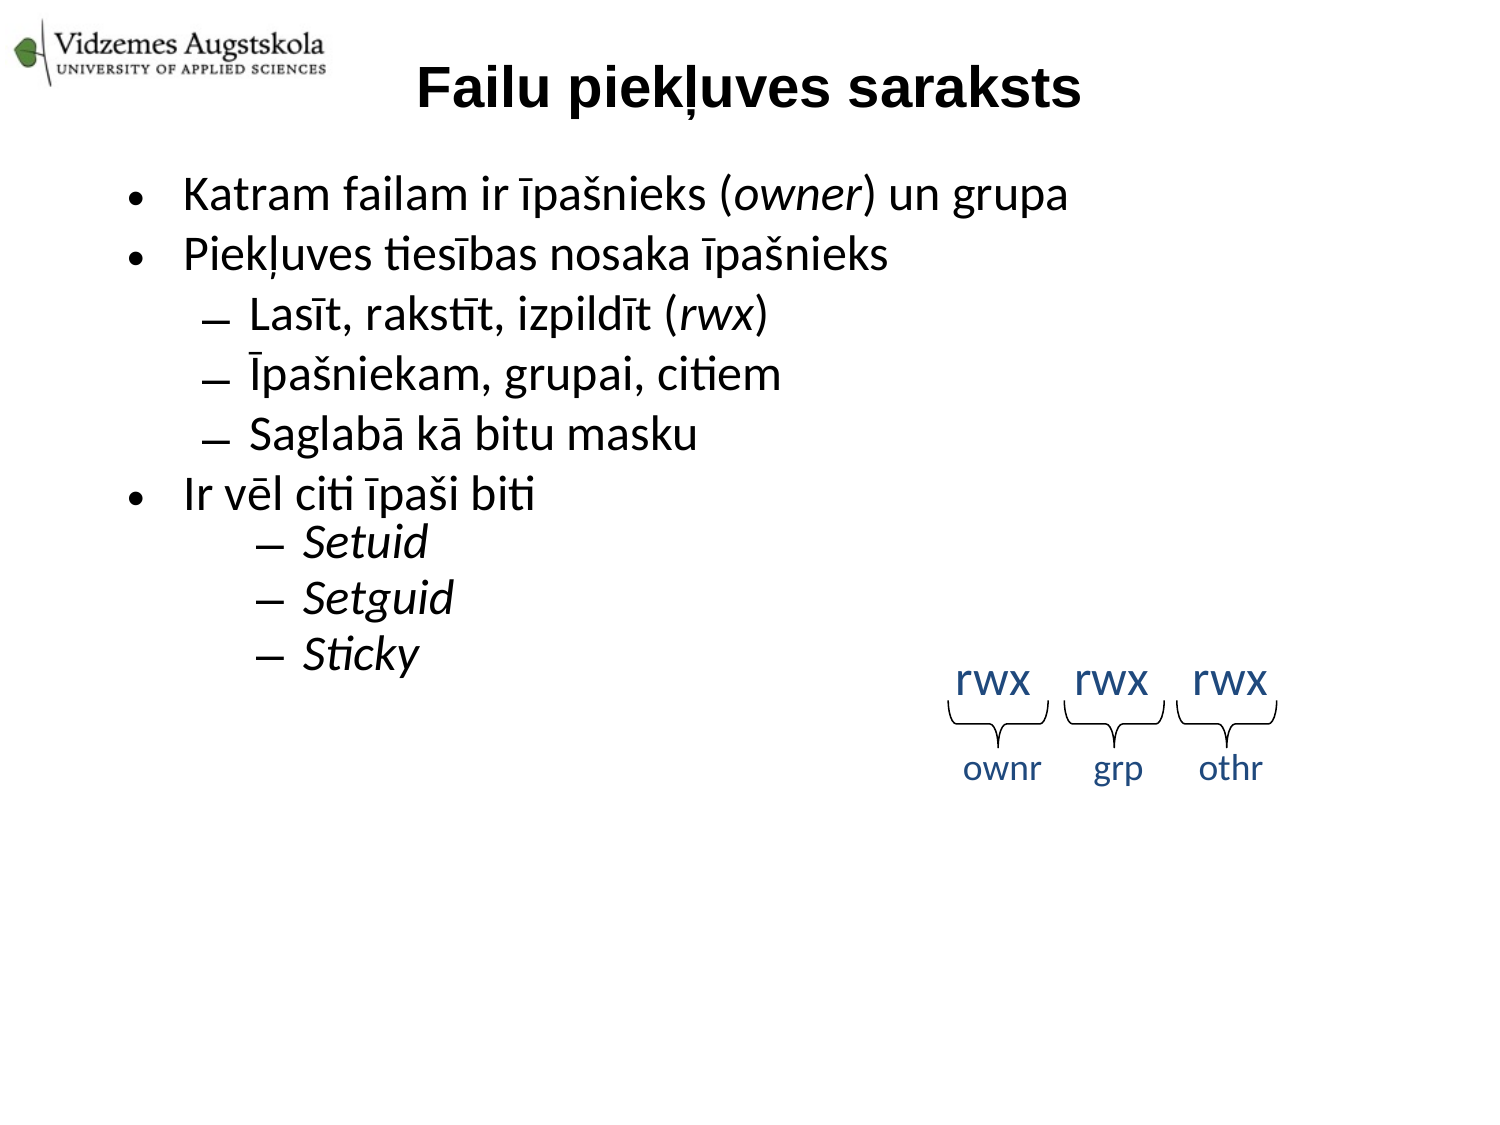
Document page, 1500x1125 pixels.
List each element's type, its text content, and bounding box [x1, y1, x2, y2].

text_box rwx [1178, 637, 1283, 713]
text_box rwx [1059, 637, 1165, 713]
picture [5, 2, 334, 102]
list Katram failam ir īpašnieks (owner) un grupa Piekļuves tiesības nosaka īpašnieks Lasīt, rakstīt, izpildīt (rwx) Īpašniekam, grupai, citiem Saglabā kā bitu masku Ir vēl citi īpaši biti Setuid Setguid Sticky [112, 165, 1355, 1025]
text_box othr [1183, 735, 1279, 795]
text_box rwx [940, 637, 1046, 713]
text_box ownr [948, 735, 1058, 795]
title Failu piekļuves saraksts [75, 54, 1425, 125]
text_box grp [1078, 735, 1159, 795]
